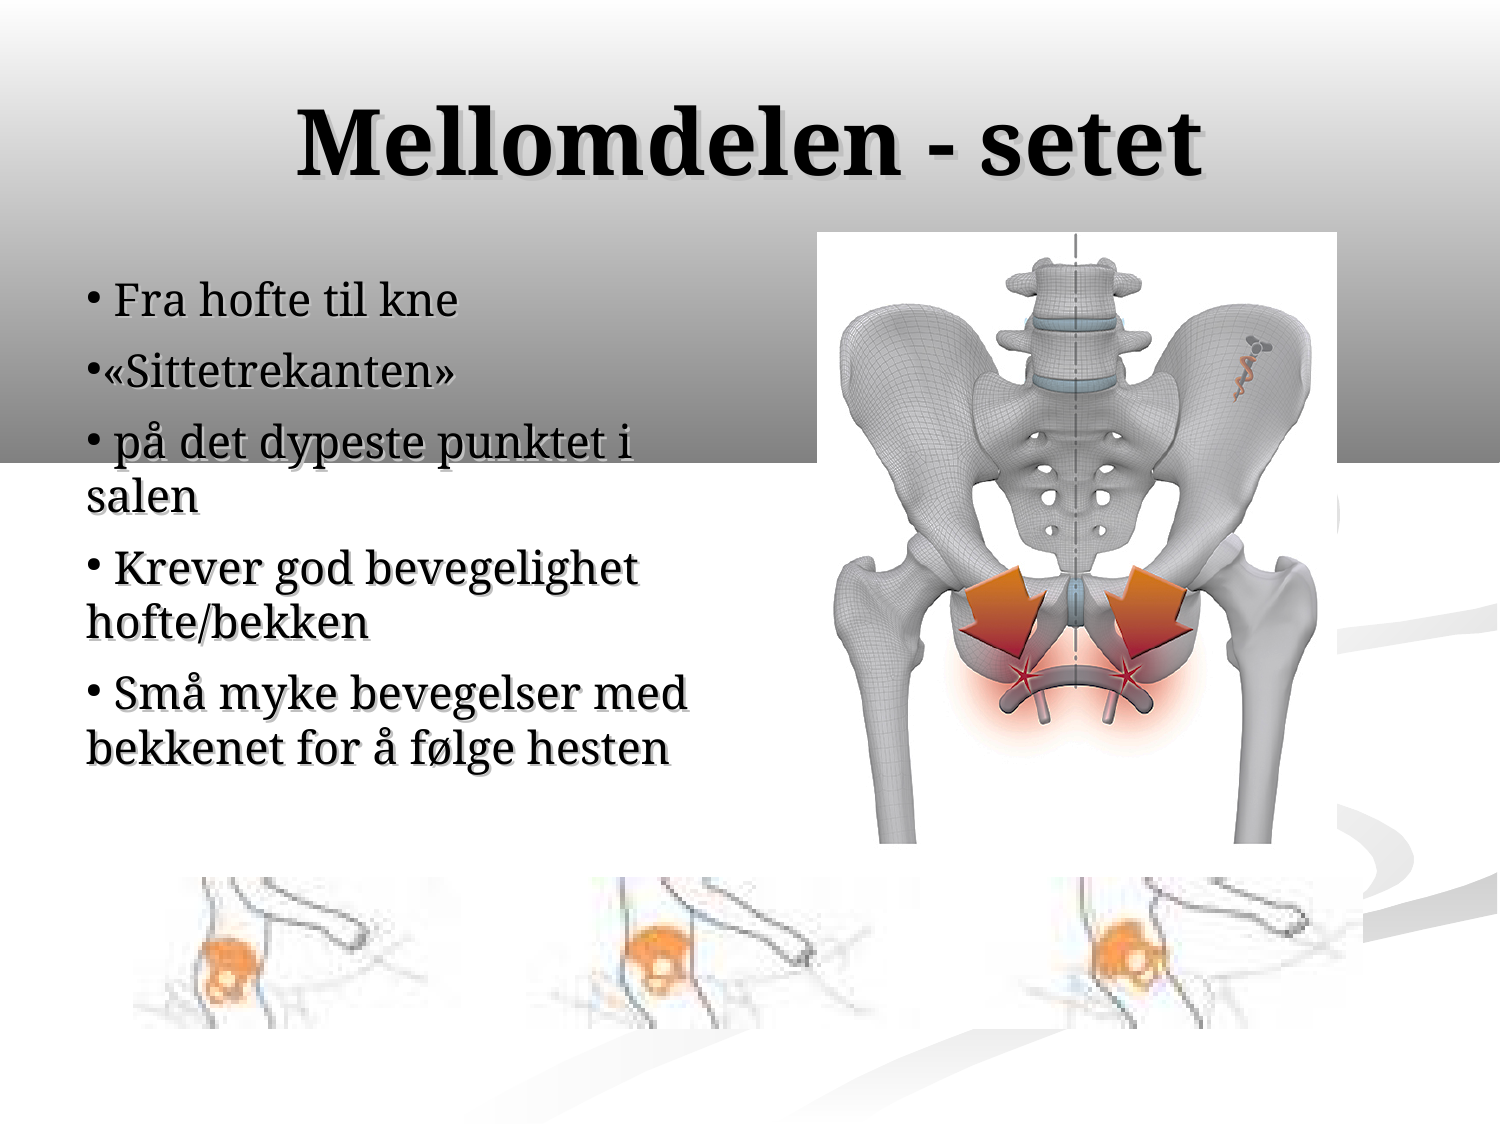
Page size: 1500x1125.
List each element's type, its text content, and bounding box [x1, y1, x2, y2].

list Fra hofte til kne «Sittetrekanten» på det dypeste punktet i salen Krever god bevegelighet hofte/bekken Små myke bevegelser med bekkenet for å følge hesten [71, 263, 767, 1006]
title Mellomdelen - setet [75, 21, 1426, 257]
picture [133, 232, 1363, 1029]
